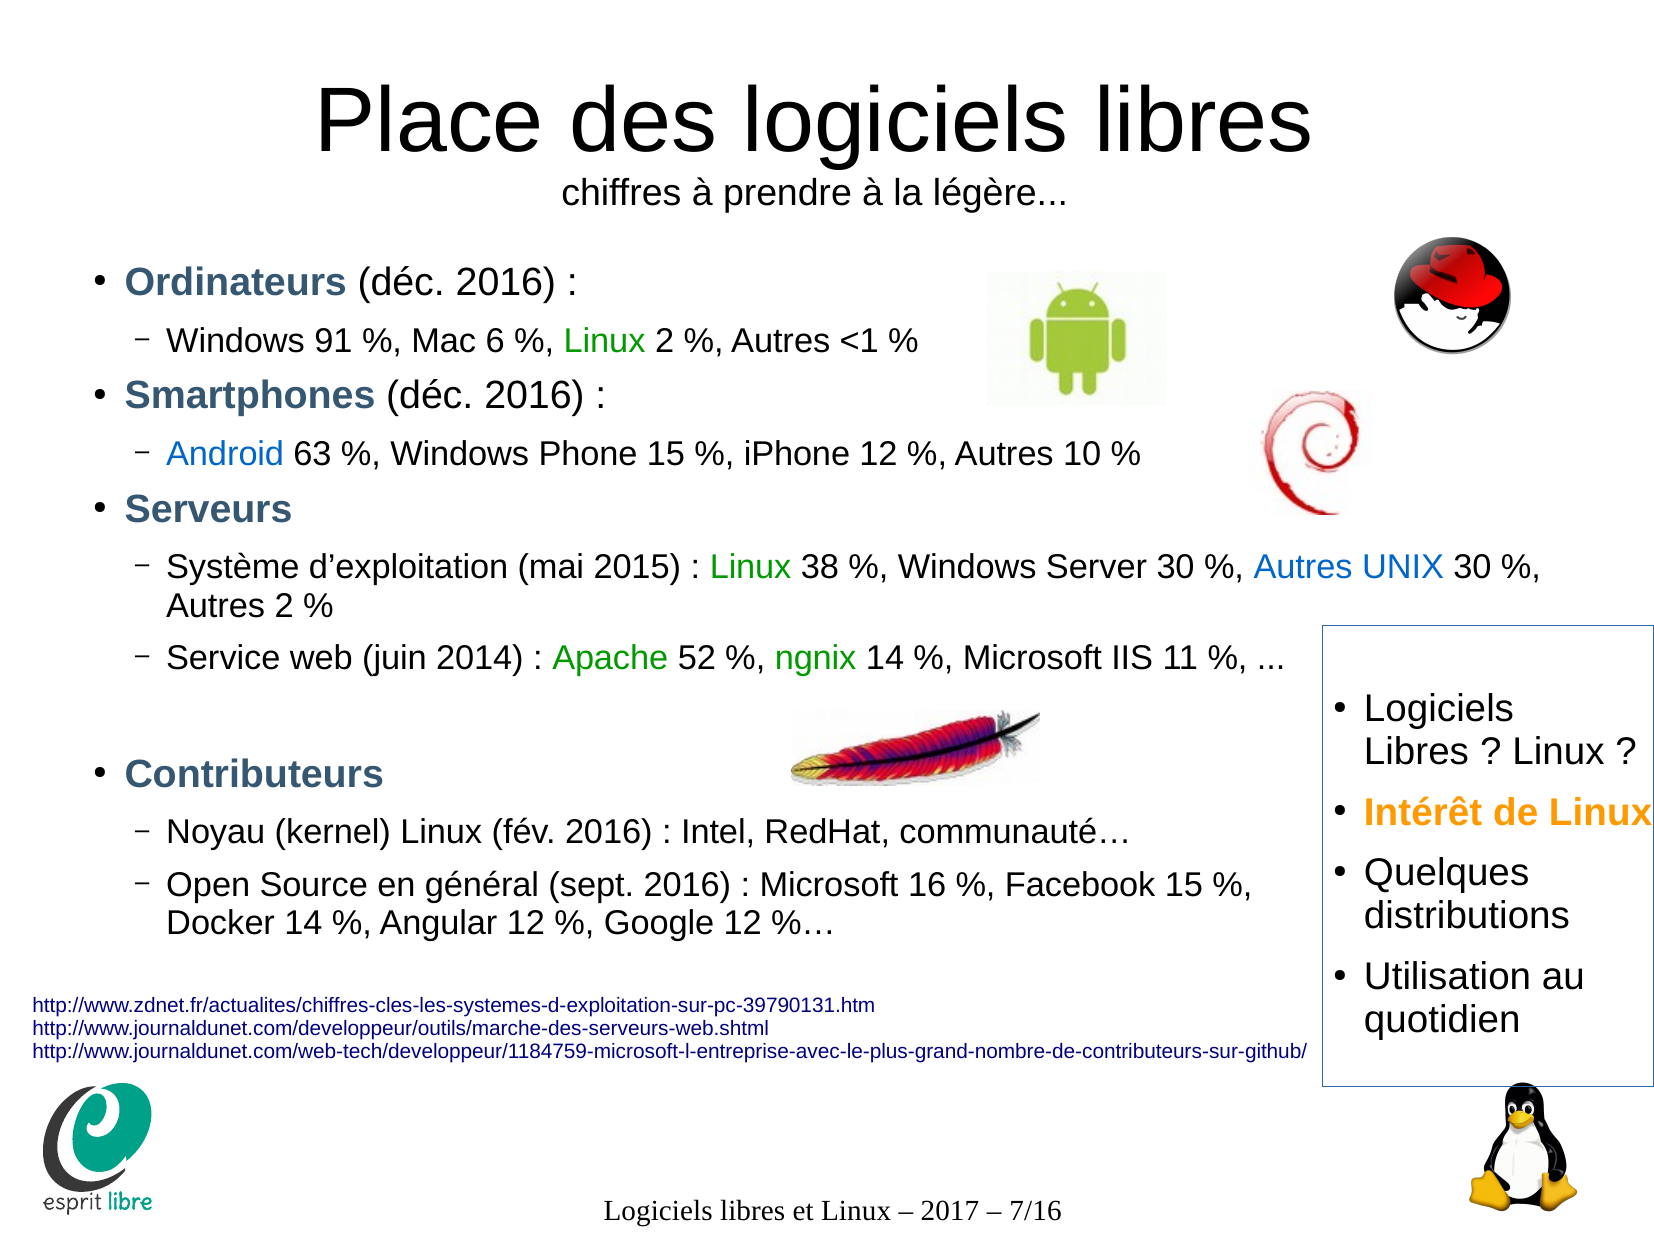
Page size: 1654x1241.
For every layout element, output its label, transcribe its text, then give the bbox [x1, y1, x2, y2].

text_box http://www.zdnet.fr/actualites/chiffres-cles-les-systemes-d-exploitation-sur-pc-39790131.htm http://www.journaldunet.com/developpeur/outils/marche-des-serveurs-web.shtml http://www.journaldunet.com/web-tech/developpeur/1184759-microsoft-l-entreprise-avec-le-plus-grand-nombre-de-contributeurs-sur-github/ [17, 985, 1322, 1074]
list Ordinateurs (déc. 2016) : Windows 91 %, Mac 6 %, Linux 2 %, Autres <1 % Smartphones (déc. 2016) : Android 63 %, Windows Phone 15 %, iPhone 12 %, Autres 10 % Serveurs Système d’exploitation (mai 2015) : Linux 38 %, Windows Server 30 %, Autres UNIX 30 %, Autres 2 % Service web (juin 2014) : Apache 52 %, ngnix 14 %, Microsoft IIS 11 %, ... Contributeurs Noyau (kernel) Linux (fév. 2016) : Intel, RedHat, communauté… Open Source en général (sept. 2016) : Microsoft 16 %, Facebook 15 %, Docker 14 %, Angular 12 %, Google 12 %… [82, 259, 1595, 957]
picture [791, 710, 1040, 786]
picture [1462, 1087, 1583, 1217]
picture [1393, 236, 1512, 355]
title Place des logiciels libres chiffres à prendre à la légère... [70, 37, 1559, 245]
list Logiciels Libres ? Linux ? Intérêt de Linux Quelques distributions Utilisation au quotidien [1322, 625, 1654, 1087]
